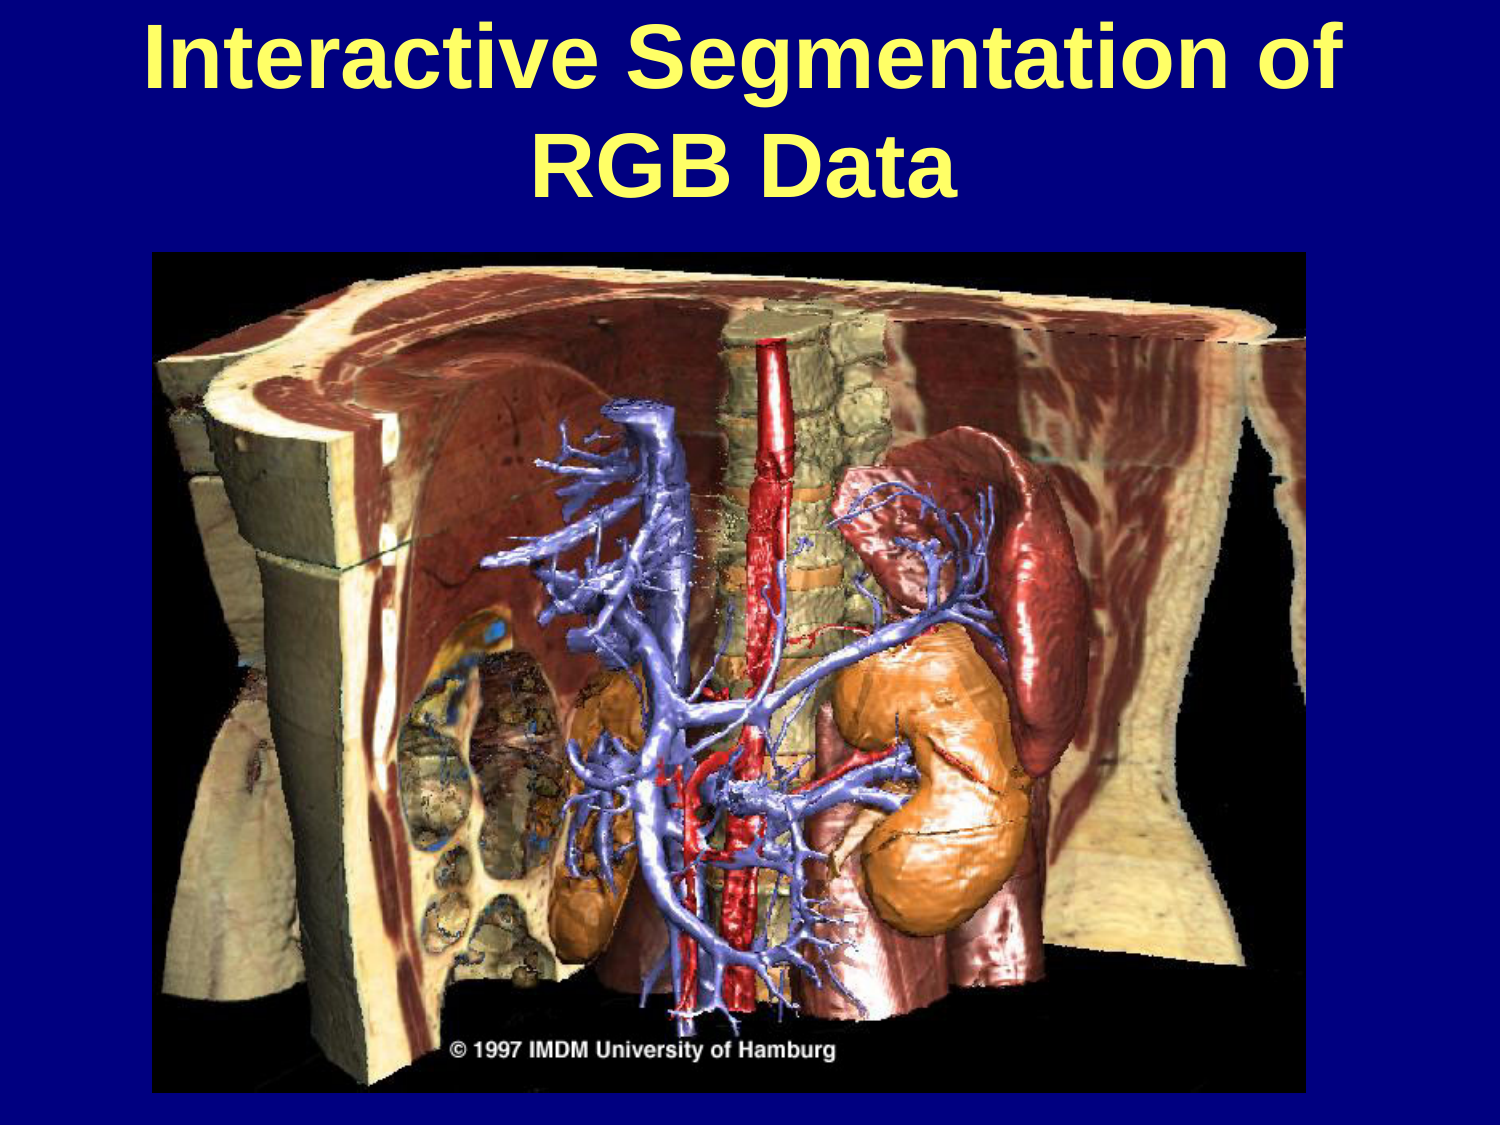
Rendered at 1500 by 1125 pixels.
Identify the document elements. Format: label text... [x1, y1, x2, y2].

picture [152, 252, 1306, 1093]
title Interactive Segmentation of RGB Data [99, 0, 1388, 225]
